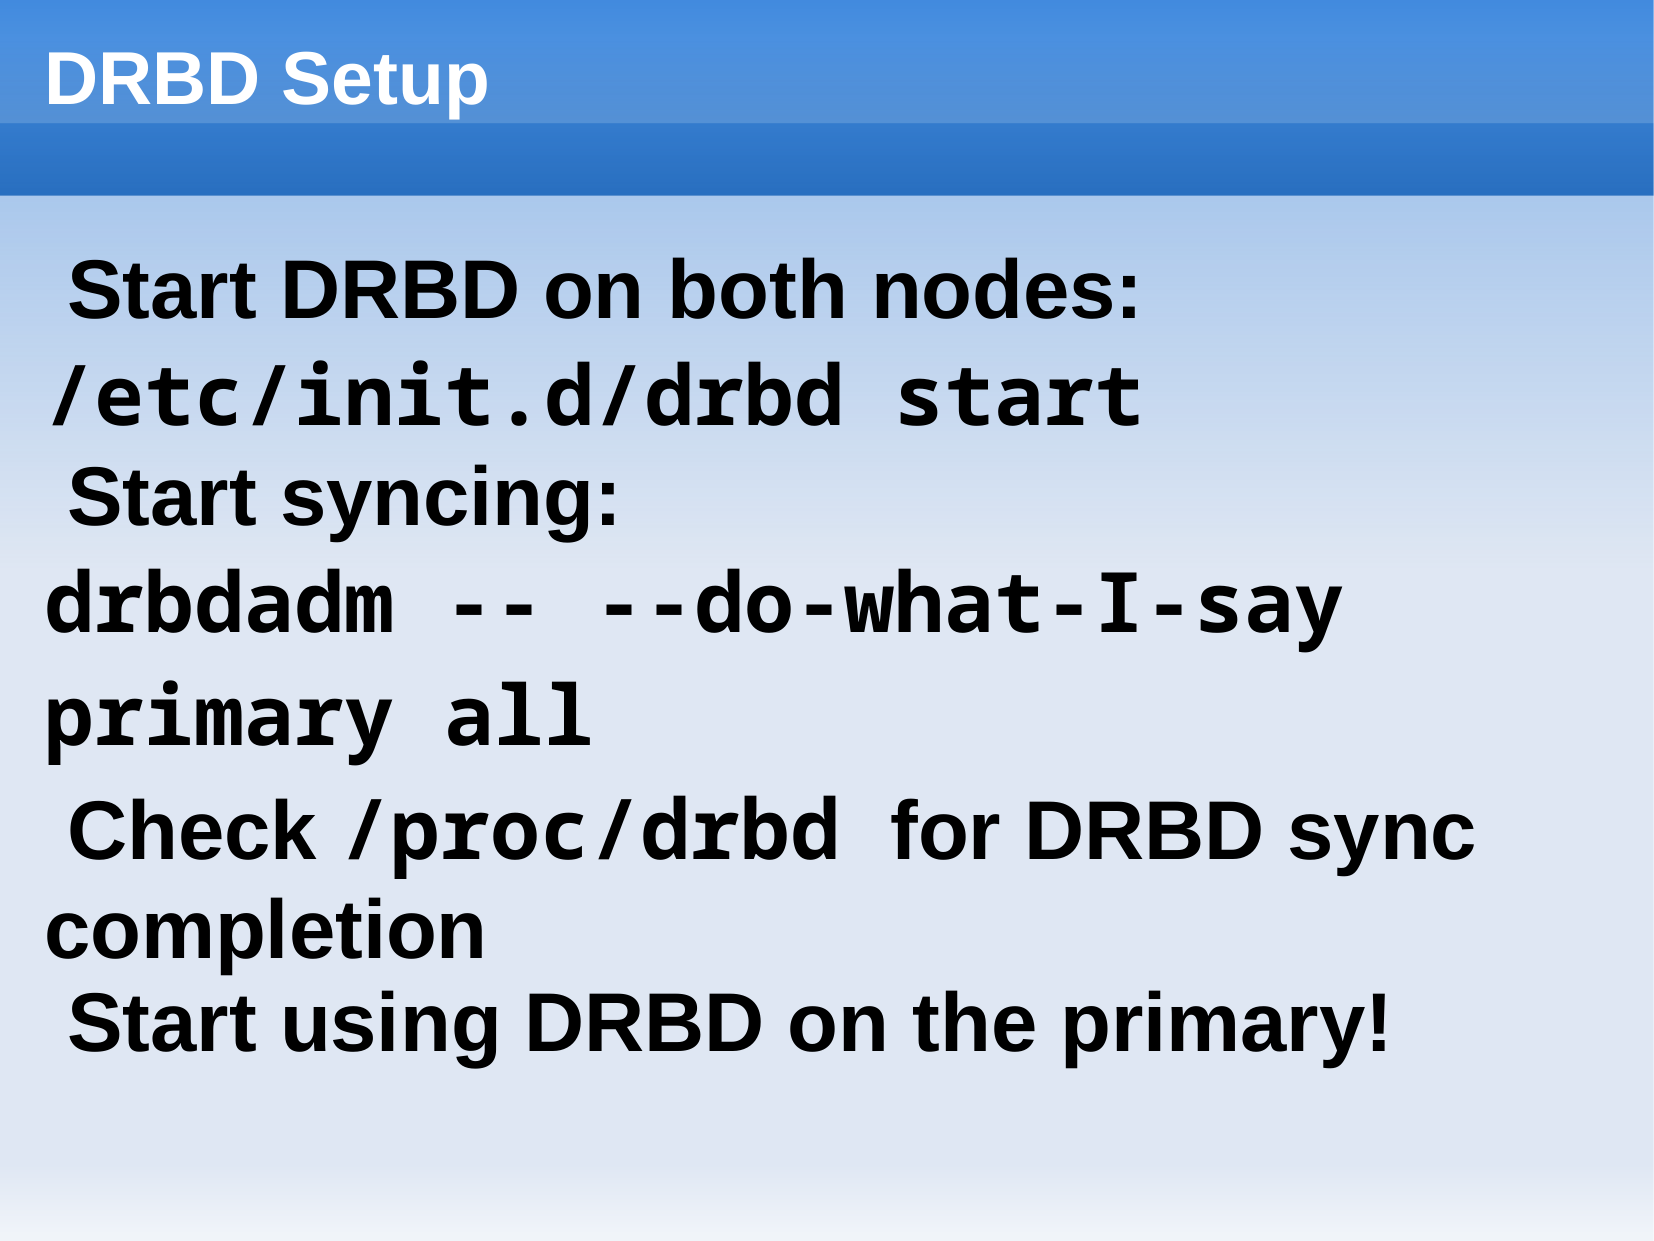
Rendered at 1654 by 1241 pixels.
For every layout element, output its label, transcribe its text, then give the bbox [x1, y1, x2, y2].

text_box Start DRBD on both nodes: /etc/init.d/drbd start Start syncing: drbdadm -- --do-what-I-say primary all Check /proc/drbd for DRBD sync completion Start using DRBD on the primary! [29, 236, 1625, 1130]
text_box [47, 235, 1654, 320]
text_box DRBD Setup [29, 29, 1625, 158]
picture [0, 0, 1654, 1241]
